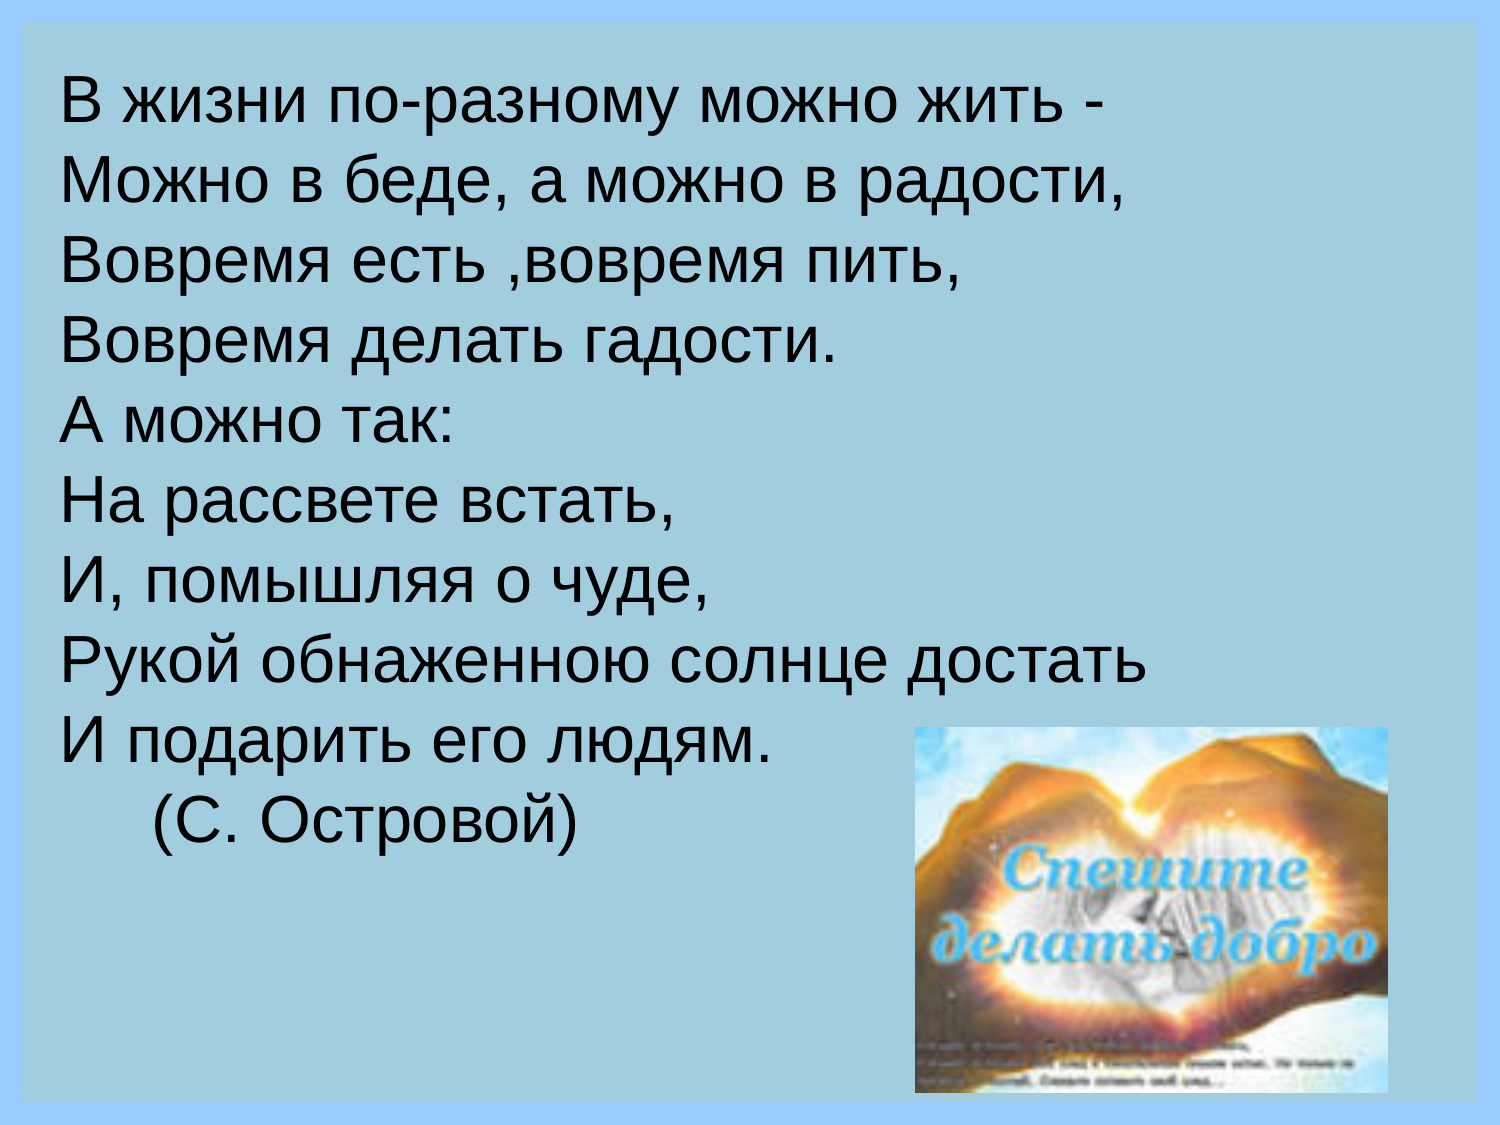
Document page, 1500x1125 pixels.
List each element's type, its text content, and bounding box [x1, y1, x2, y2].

picture [915, 727, 1388, 1093]
title В жизни по-разному можно жить - Можно в беде, а можно в радости, Вовремя есть ,вовремя пить, Вовремя делать гадости. А можно так: На рассвете встать, И, помышляя о чуде, Рукой обнаженною солнце достать И подарить его людям. (С. Островой) [44, 48, 1345, 1006]
